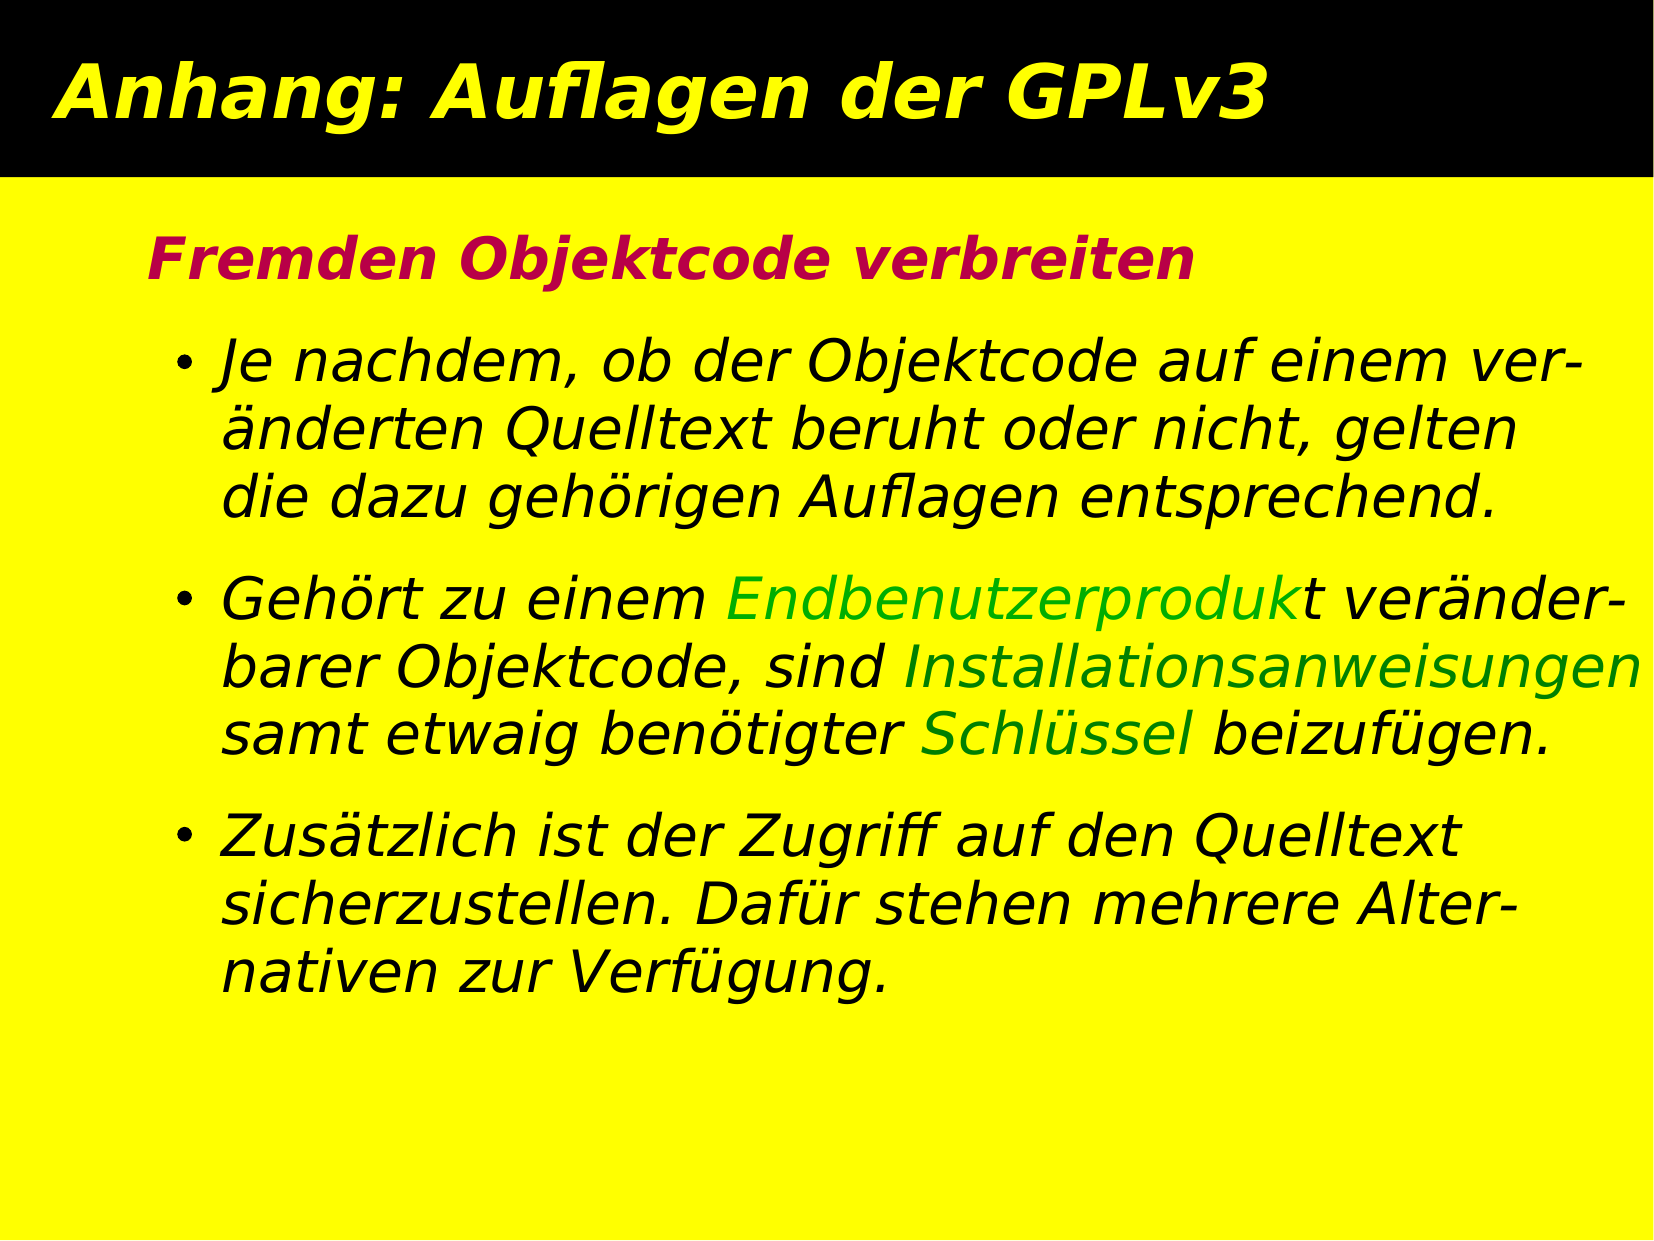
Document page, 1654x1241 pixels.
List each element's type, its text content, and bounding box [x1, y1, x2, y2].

text_box [177, 826, 192, 842]
text_box [177, 354, 192, 370]
text_box [177, 590, 192, 606]
text_box Fremden Objektcode verbreiten Je nachdem, ob der Objektcode auf einem ver- änderten Quelltext beruht oder nicht, gelten die dazu gehörigen Auflagen entsprechend. Gehört zu einem Endbenutzerprodukt veränder- barer Objektcode, sind Installationsanweisungen samt etwaig benötigter Schlüssel beizufügen. Zusätzlich ist der Zugriff auf den Quelltext sicherzustellen. Dafür stehen mehrere Alter- nativen zur Verfügung. [133, 218, 1654, 1149]
text_box [0, 0, 1654, 1241]
text_box Anhang: Auflagen der GPLv3 [41, 41, 1265, 144]
